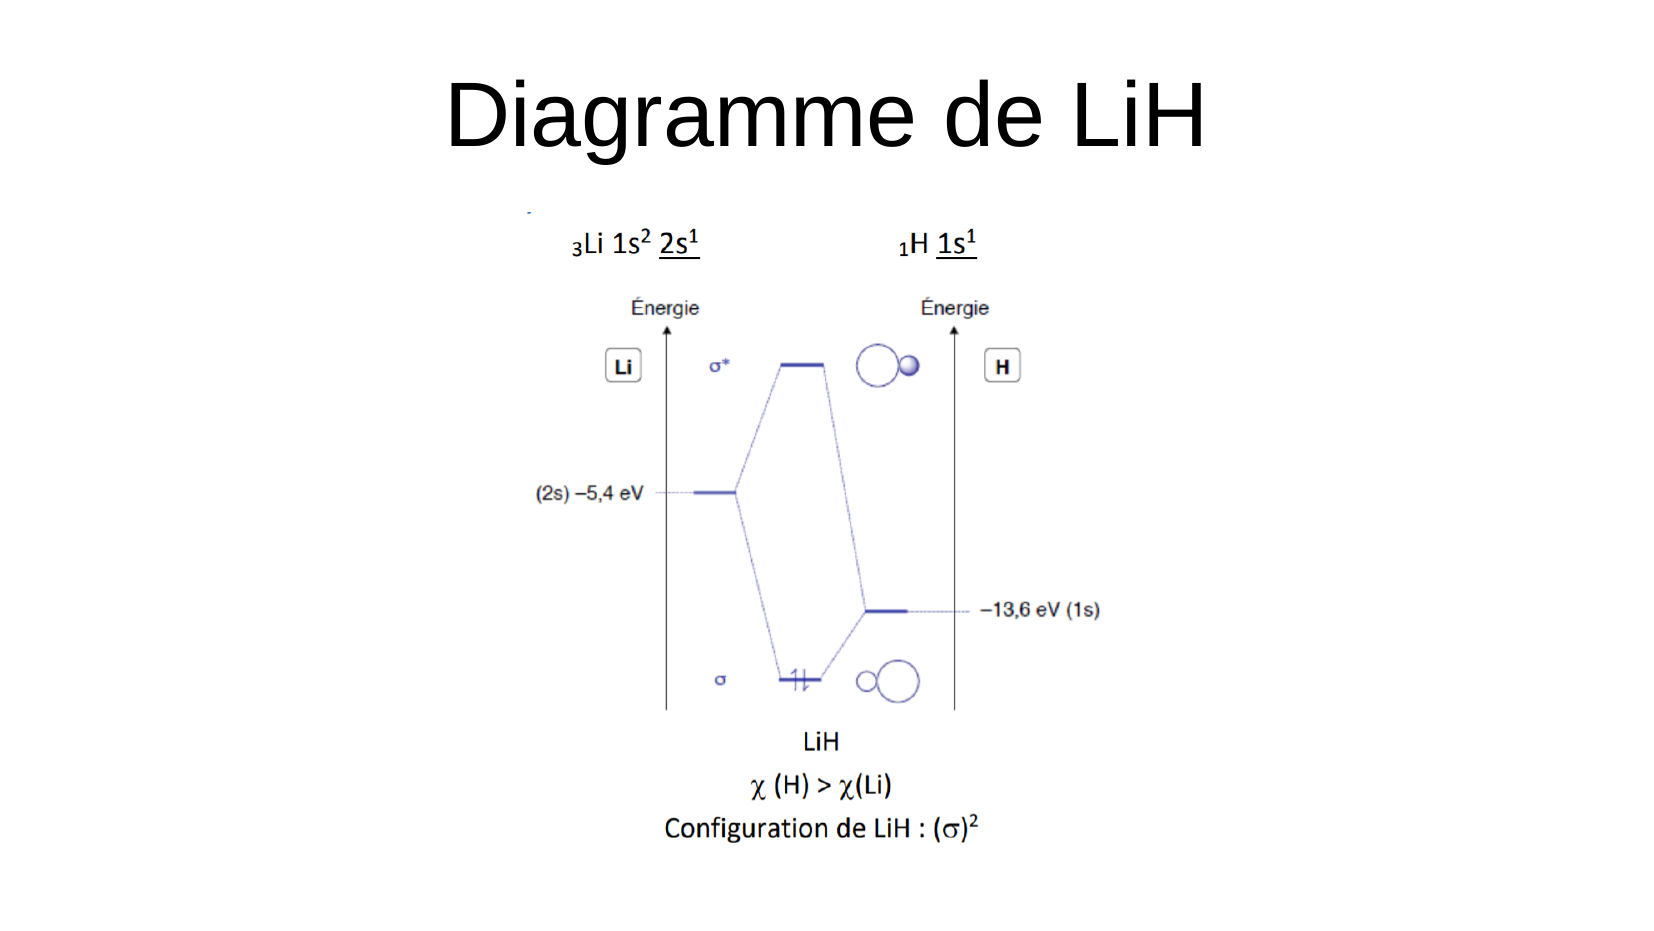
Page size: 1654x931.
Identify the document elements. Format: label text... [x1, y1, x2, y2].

picture [497, 212, 1134, 863]
title Diagramme de LiH [82, 37, 1571, 193]
